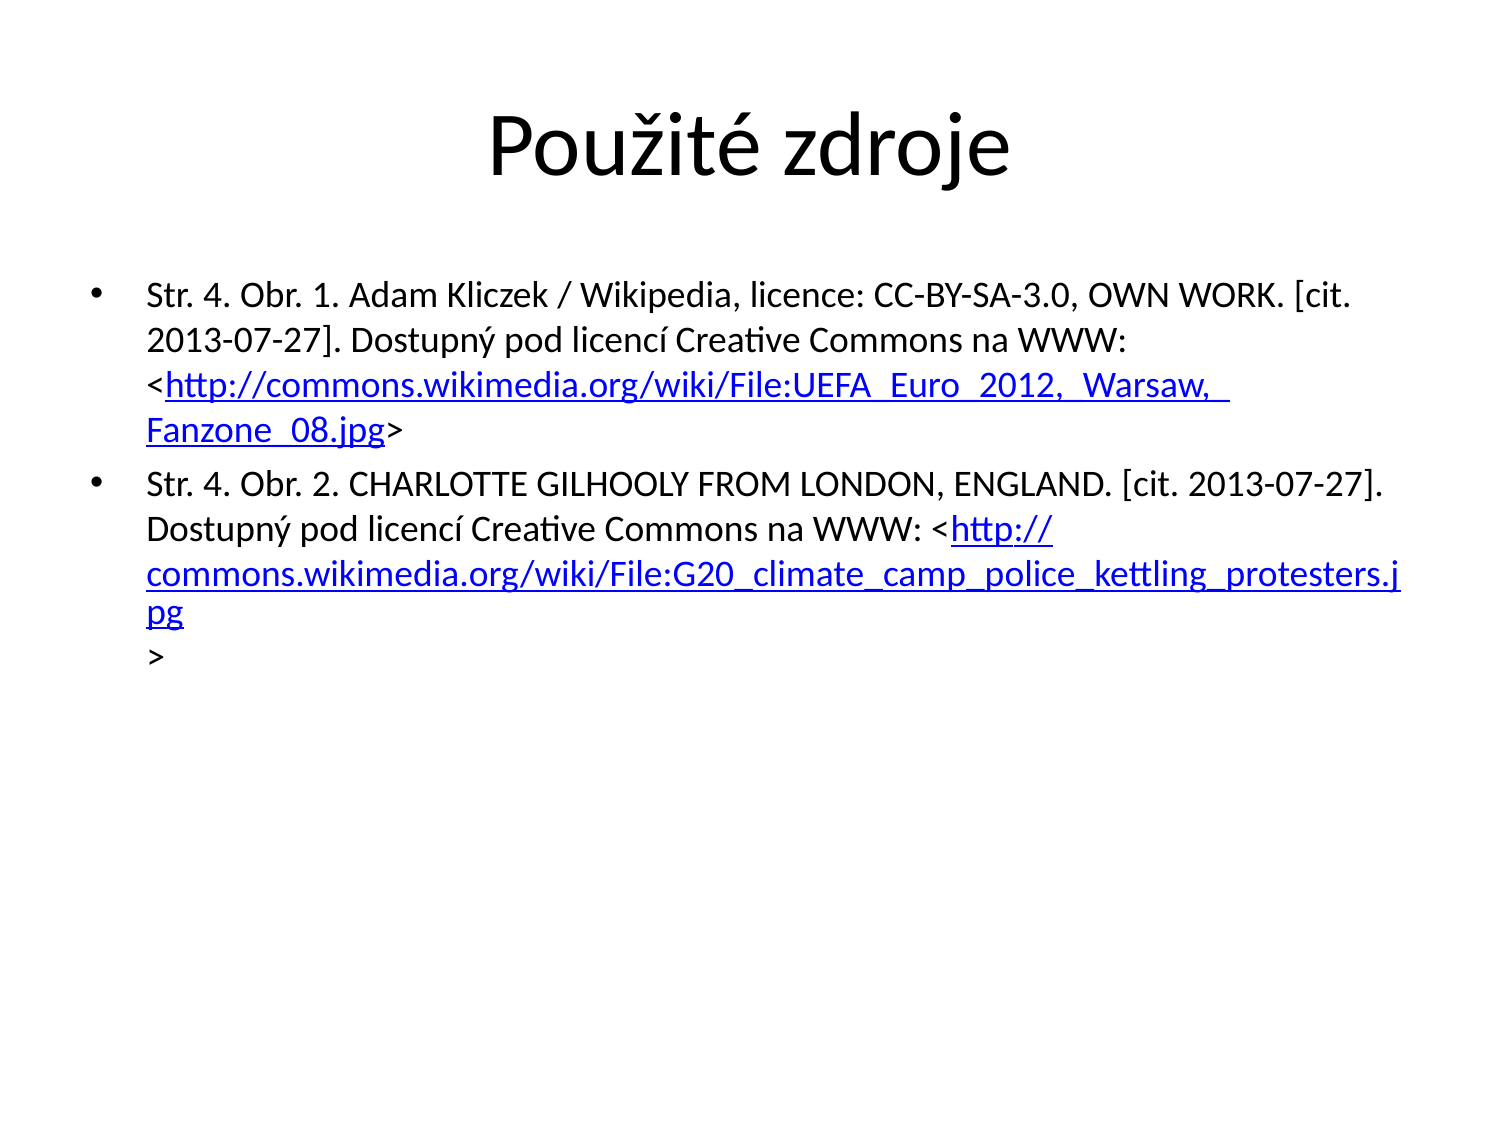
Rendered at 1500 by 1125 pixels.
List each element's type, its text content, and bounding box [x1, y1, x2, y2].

list Str. 4. Obr. 1. Adam Kliczek / Wikipedia, licence: CC-BY-SA-3.0, OWN WORK. [cit. 2013-07-27]. Dostupný pod licencí Creative Commons na WWW: <http://commons.wikimedia.org/wiki/File:UEFA_Euro_2012,_Warsaw,_Fanzone_08.jpg> Str. 4. Obr. 2. CHARLOTTE GILHOOLY FROM LONDON, ENGLAND. [cit. 2013-07-27]. Dostupný pod licencí Creative Commons na WWW: <http://commons.wikimedia.org/wiki/File:G20_climate_camp_police_kettling_protesters.jpg> [75, 262, 1426, 1006]
title Použité zdroje [75, 45, 1426, 233]
